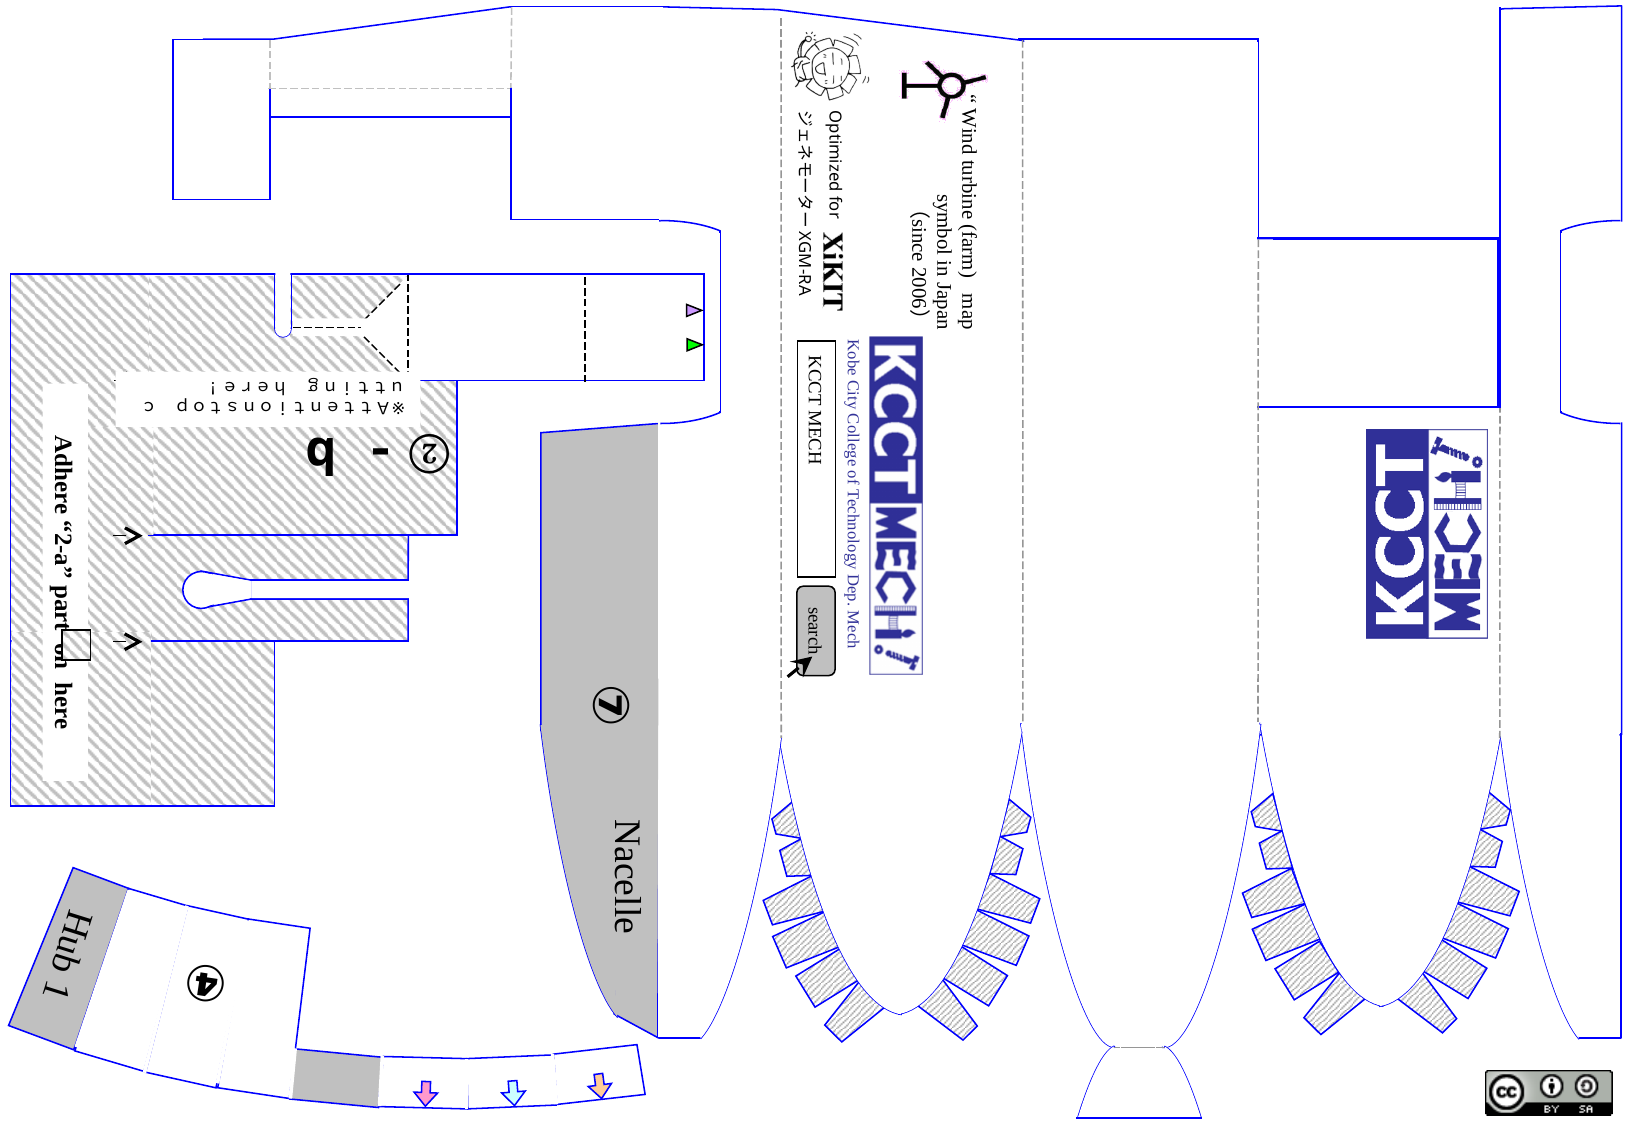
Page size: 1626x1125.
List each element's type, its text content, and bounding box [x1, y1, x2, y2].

picture [822, 227, 845, 314]
text_box Kobe City College of Technology Dep. Mech [836, 324, 873, 665]
text_box ⑦ [575, 653, 652, 757]
text_box [1172, 1119, 1201, 1125]
text_box [8, 946, 41, 1028]
text_box [421, 381, 458, 421]
picture [1485, 1070, 1613, 1116]
text_box [147, 905, 311, 1099]
text_box “ Wind turbine (farm) map symbol in Japan （since 2006） [900, 57, 991, 345]
text_box Nacelle [599, 795, 661, 959]
text_box [289, 1049, 380, 1108]
text_box ② - b [278, 421, 480, 497]
text_box [11, 251, 703, 807]
text_box ※Ａｔｔｅｎｔｉｏｎｓｔｏｐ ｃｕｔｔｉｎｇ ｈｅｒｅ！ [115, 371, 421, 427]
text_box Optimized for ジェネモーター XGM-RA [788, 102, 854, 344]
text_box [555, 1044, 646, 1105]
picture [1366, 429, 1488, 639]
text_box ④ [158, 942, 252, 1030]
text_box [1017, 5, 1499, 237]
text_box Hub 1 [15, 856, 128, 1049]
text_box Adhere “2-a” part on here [42, 383, 88, 781]
text_box [66, 886, 185, 1071]
picture [788, 29, 872, 102]
text_box search [796, 586, 836, 676]
text_box [1078, 1119, 1107, 1125]
text_box KCCT MECH [797, 344, 836, 578]
picture [869, 336, 923, 676]
text_box [382, 1055, 557, 1109]
picture [895, 43, 990, 134]
text_box [173, 5, 1626, 1117]
